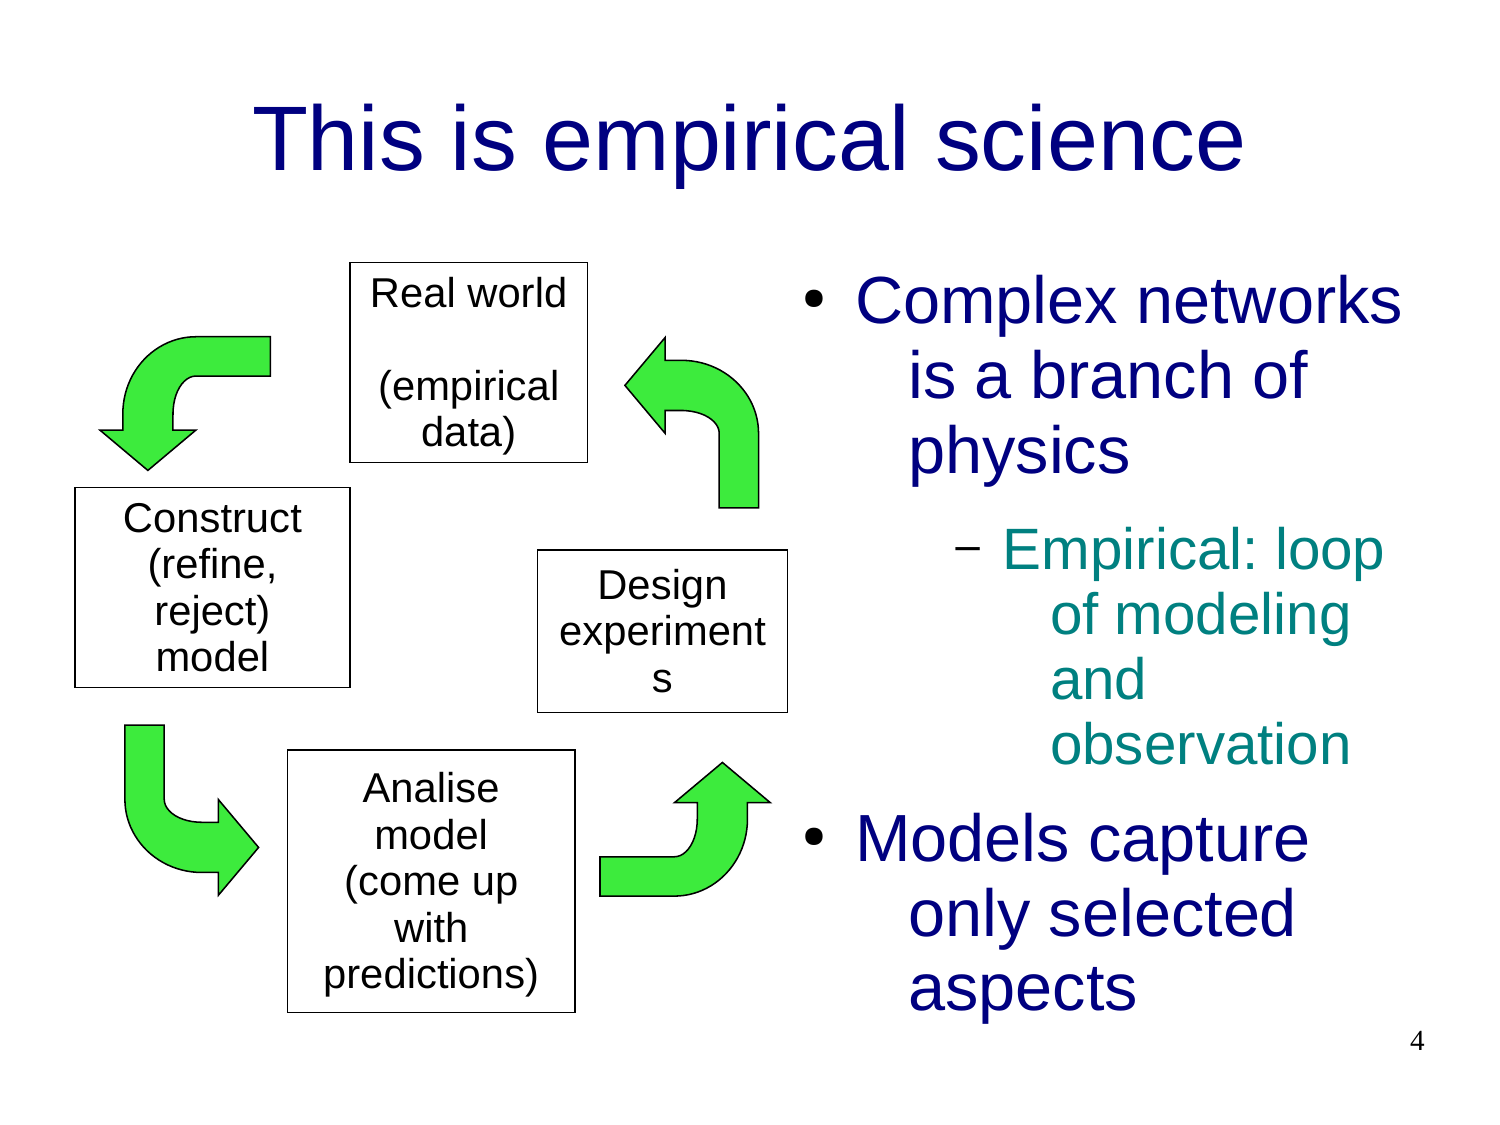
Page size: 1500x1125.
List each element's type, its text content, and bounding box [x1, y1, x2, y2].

text_box [99, 336, 271, 471]
text_box [624, 337, 759, 508]
title This is empirical science [74, 44, 1425, 233]
text_box Construct (refine, reject) model [75, 487, 350, 688]
text_box Design experiments [537, 549, 766, 713]
text_box Real world (empirical data) [349, 262, 588, 463]
list Complex networks is a branch of physics Empirical: loop of modeling and observation Models capture only selected aspects [766, 263, 1426, 991]
text_box [600, 762, 766, 897]
text_box Analise model (come up with predictions) [287, 749, 575, 1013]
text_box [124, 725, 259, 896]
